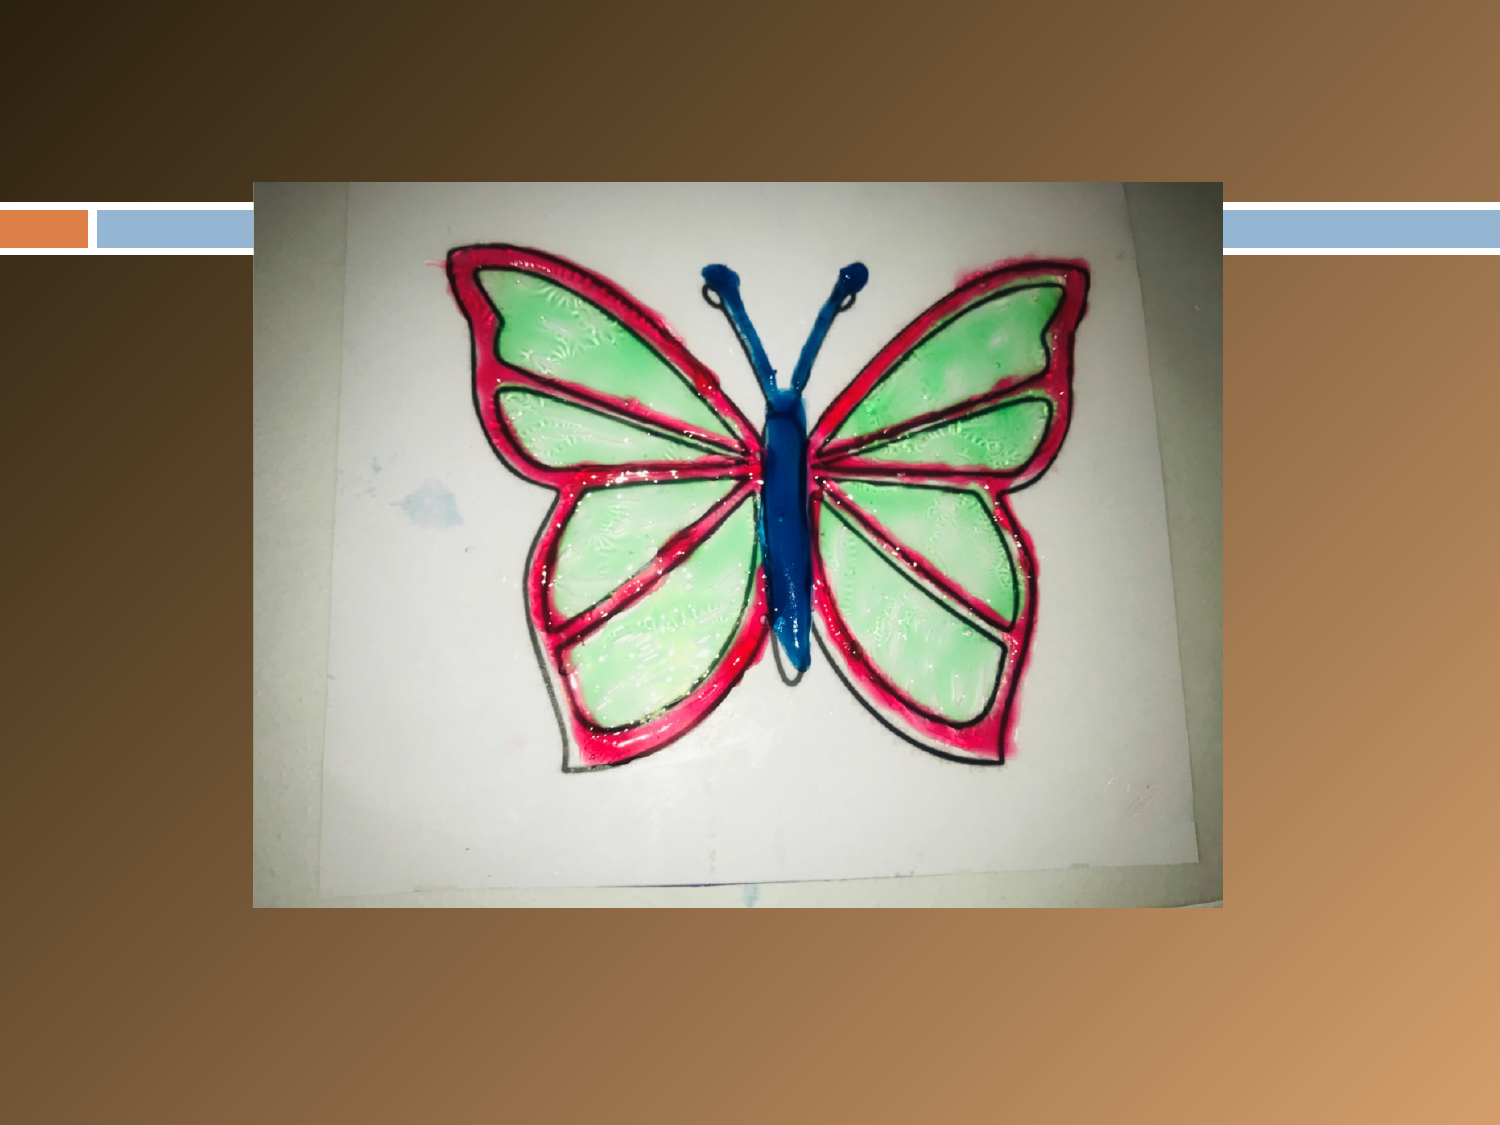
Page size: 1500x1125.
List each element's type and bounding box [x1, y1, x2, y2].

picture [253, 181, 1223, 908]
